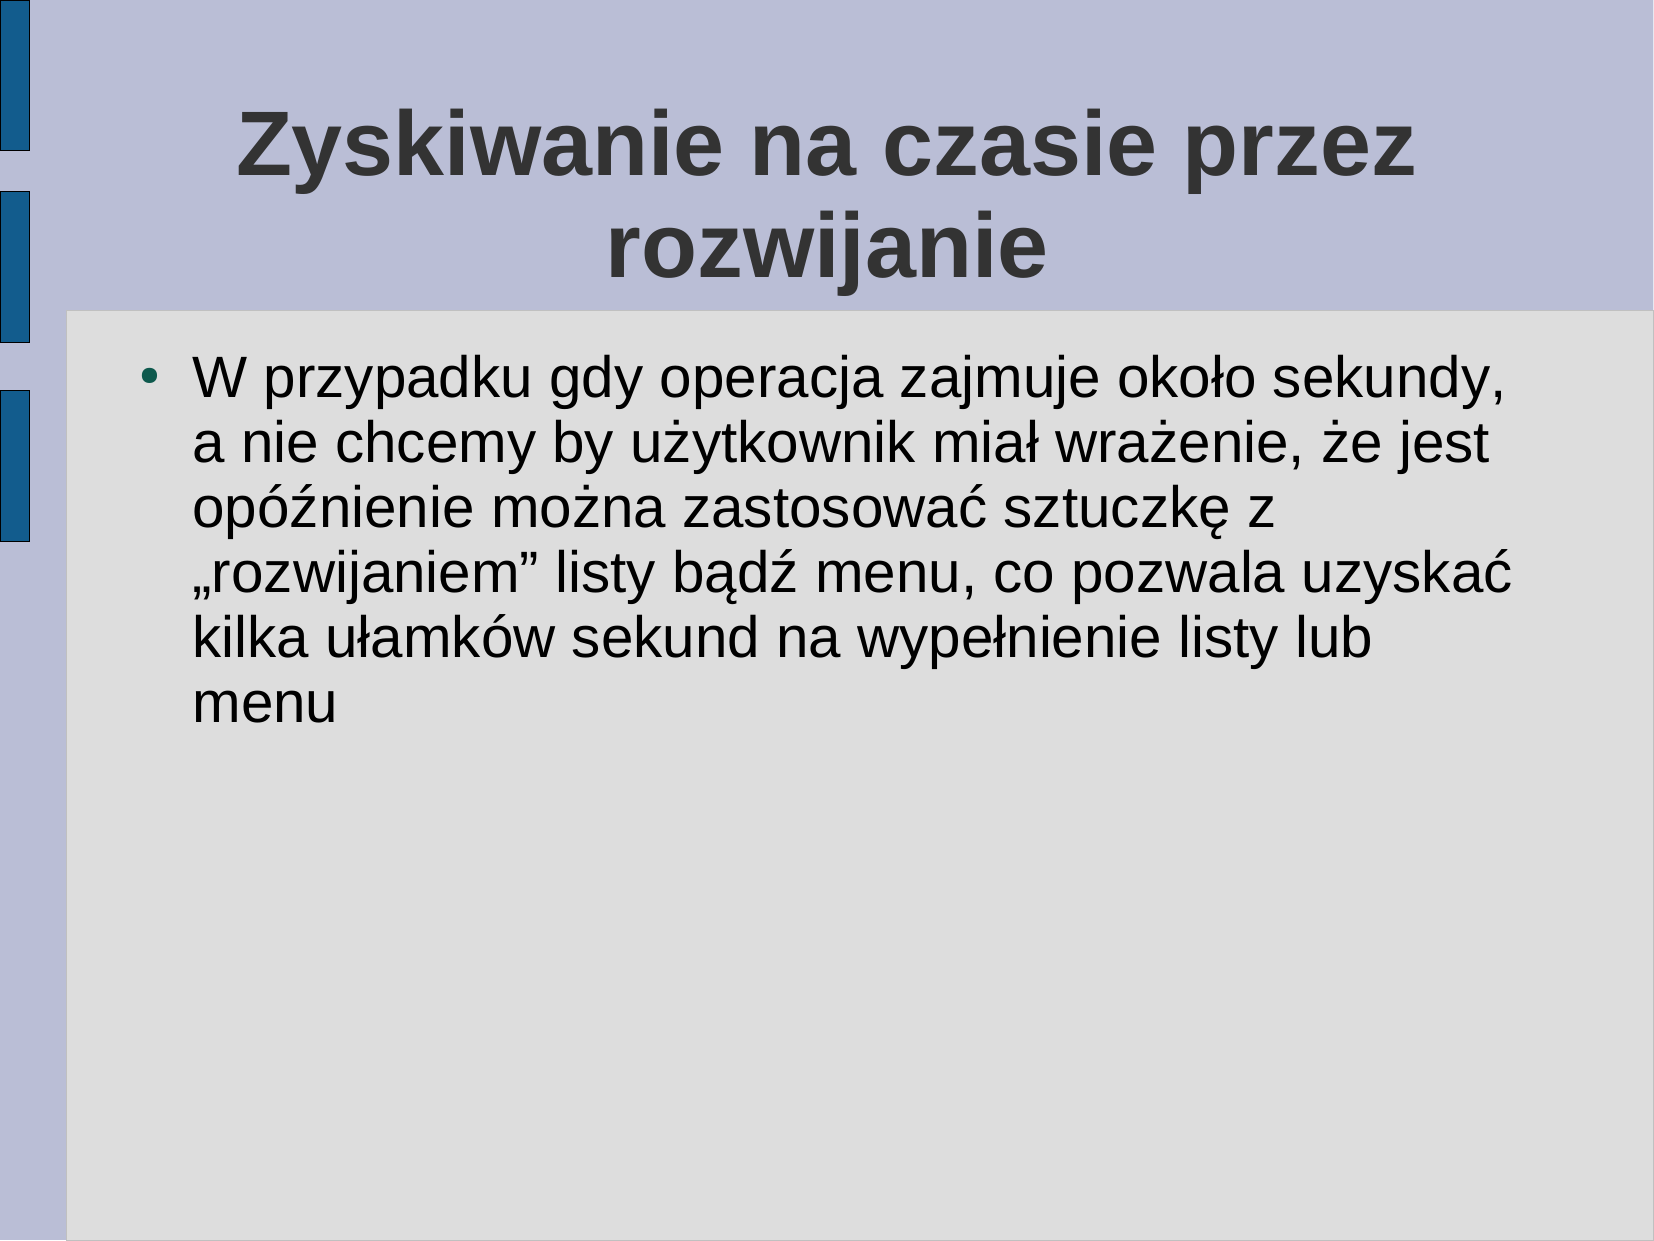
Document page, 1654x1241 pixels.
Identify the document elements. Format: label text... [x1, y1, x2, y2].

list W przypadku gdy operacja zajmuje około sekundy, a nie chcemy by użytkownik miał wrażenie, że jest opóźnienie można zastosować sztuczkę z „rozwijaniem” listy bądź menu, co pozwala uzyskać kilka ułamków sekund na wypełnienie listy lub menu [121, 344, 1534, 1127]
title Zyskiwanie na czasie przez rozwijanie [121, 91, 1534, 299]
